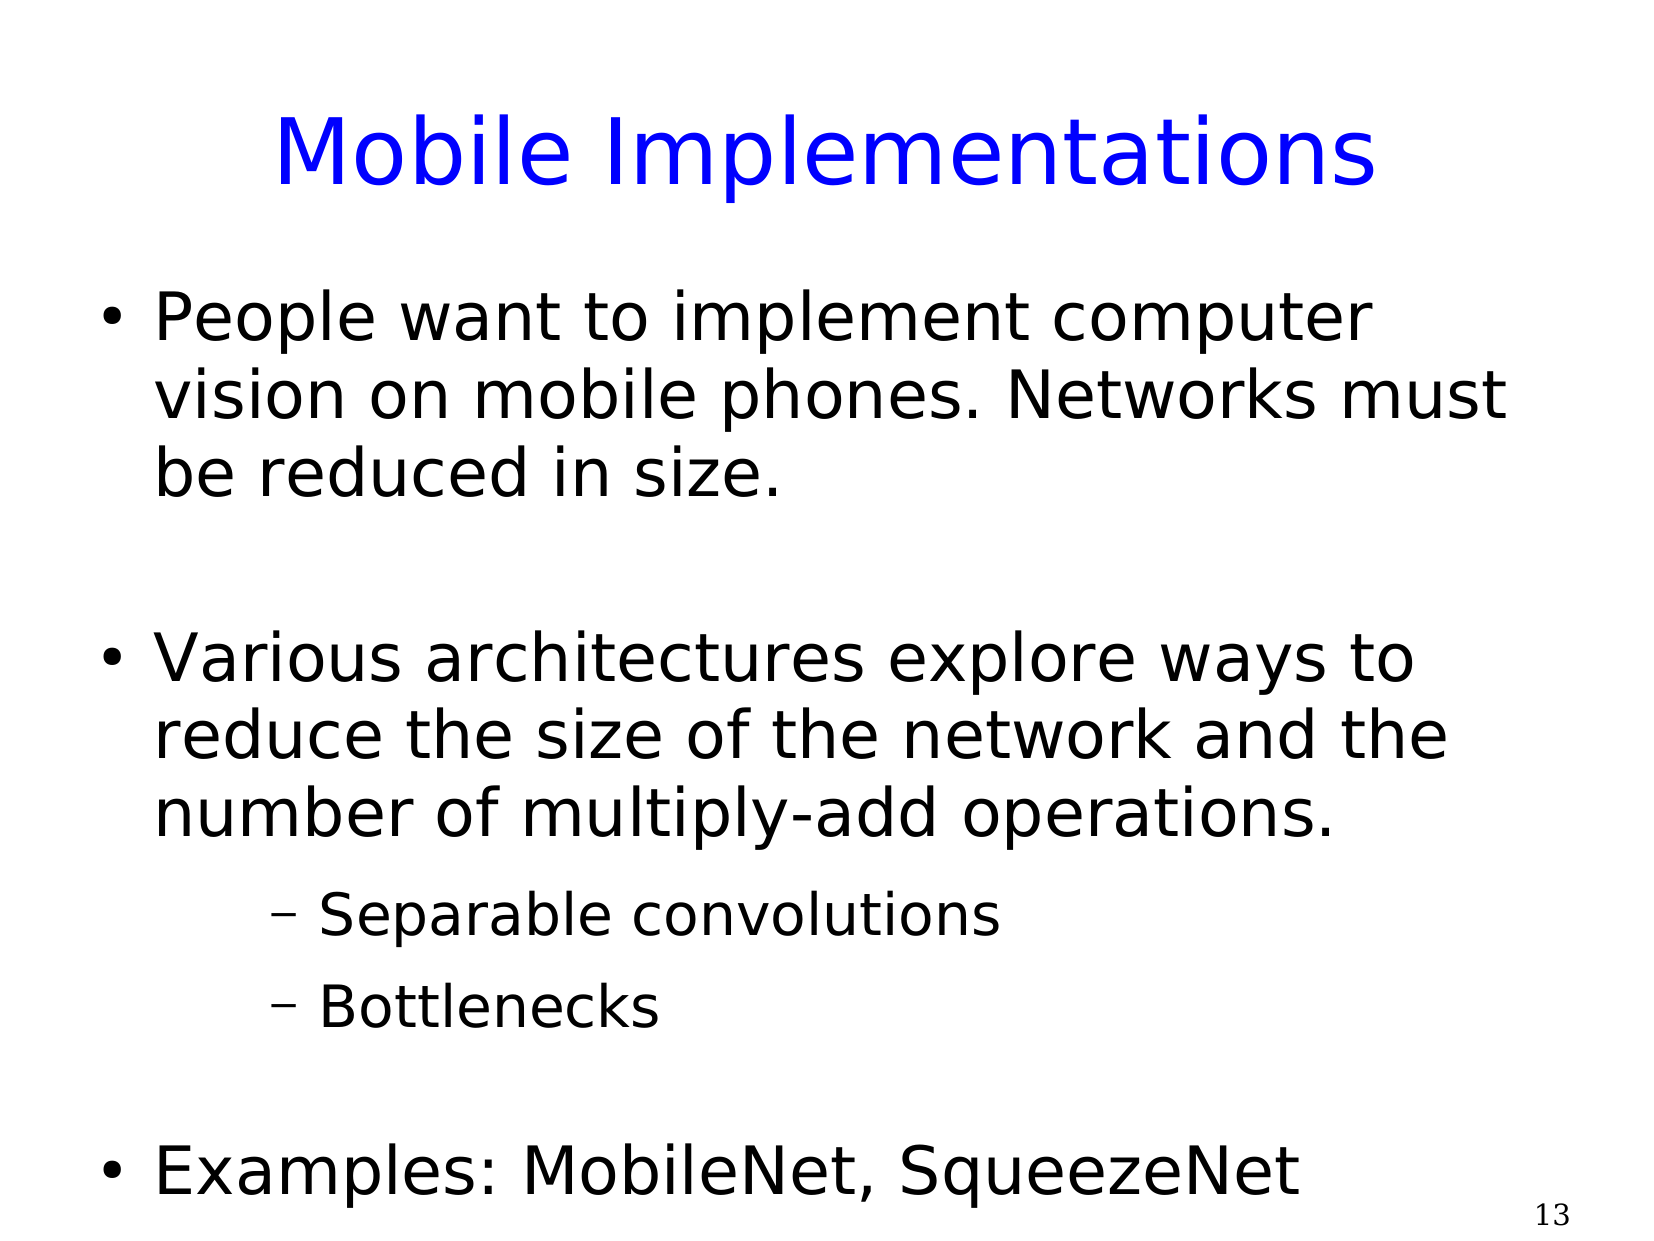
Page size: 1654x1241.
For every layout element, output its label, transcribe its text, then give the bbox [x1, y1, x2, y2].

list People want to implement computer vision on mobile phones. Networks must be reduced in size. Various architectures explore ways to reduce the size of the network and the number of multiply-add operations. Separable convolutions Bottlenecks Examples: MobileNet, SqueezeNet [82, 278, 1571, 1211]
title Mobile Implementations [82, 49, 1571, 257]
